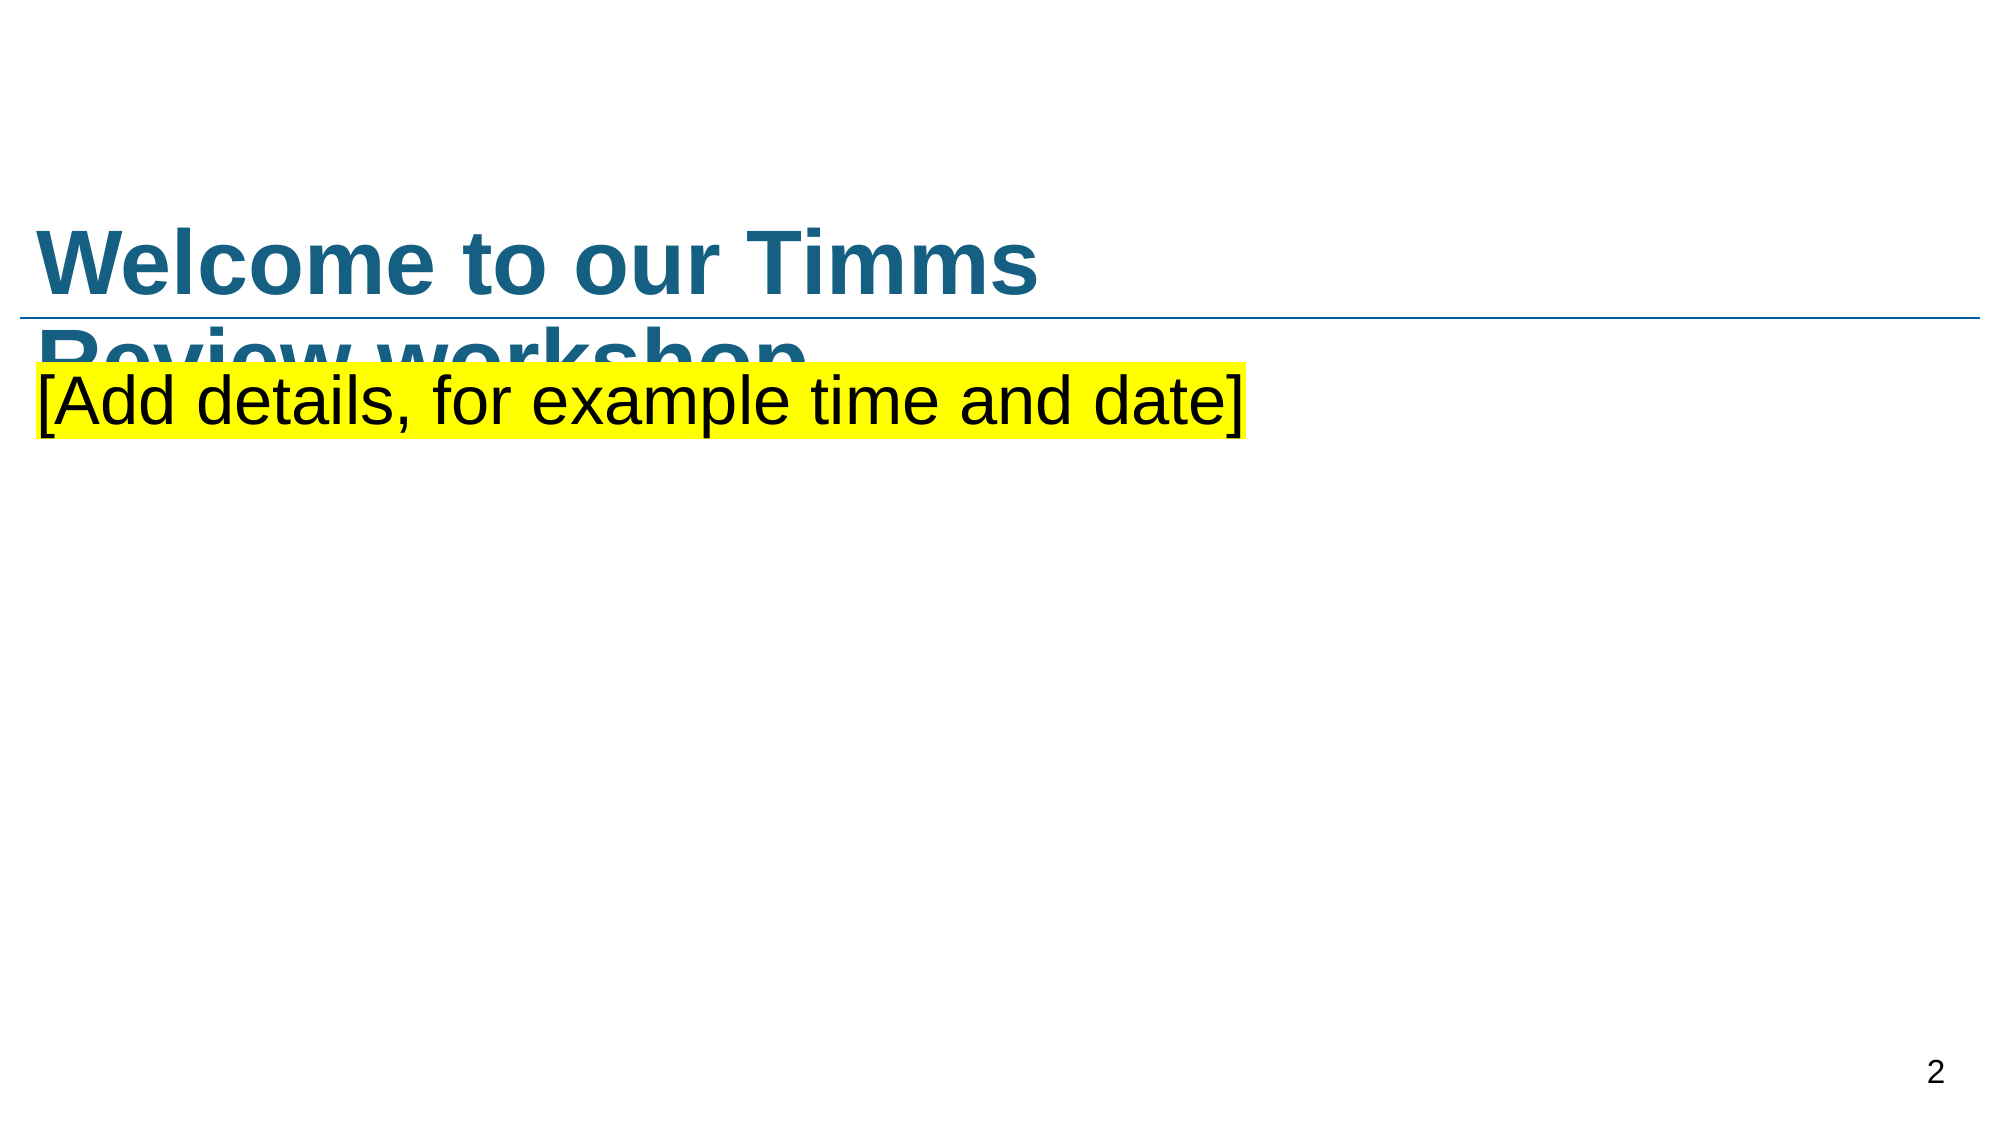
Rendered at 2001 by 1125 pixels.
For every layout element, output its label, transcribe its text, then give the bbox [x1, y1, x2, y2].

text_box [1911, 1042, 1983, 1103]
text_box [Add details, for example time and date] [20, 337, 1319, 447]
title Welcome to our Timms Review workshop [20, 208, 1863, 317]
